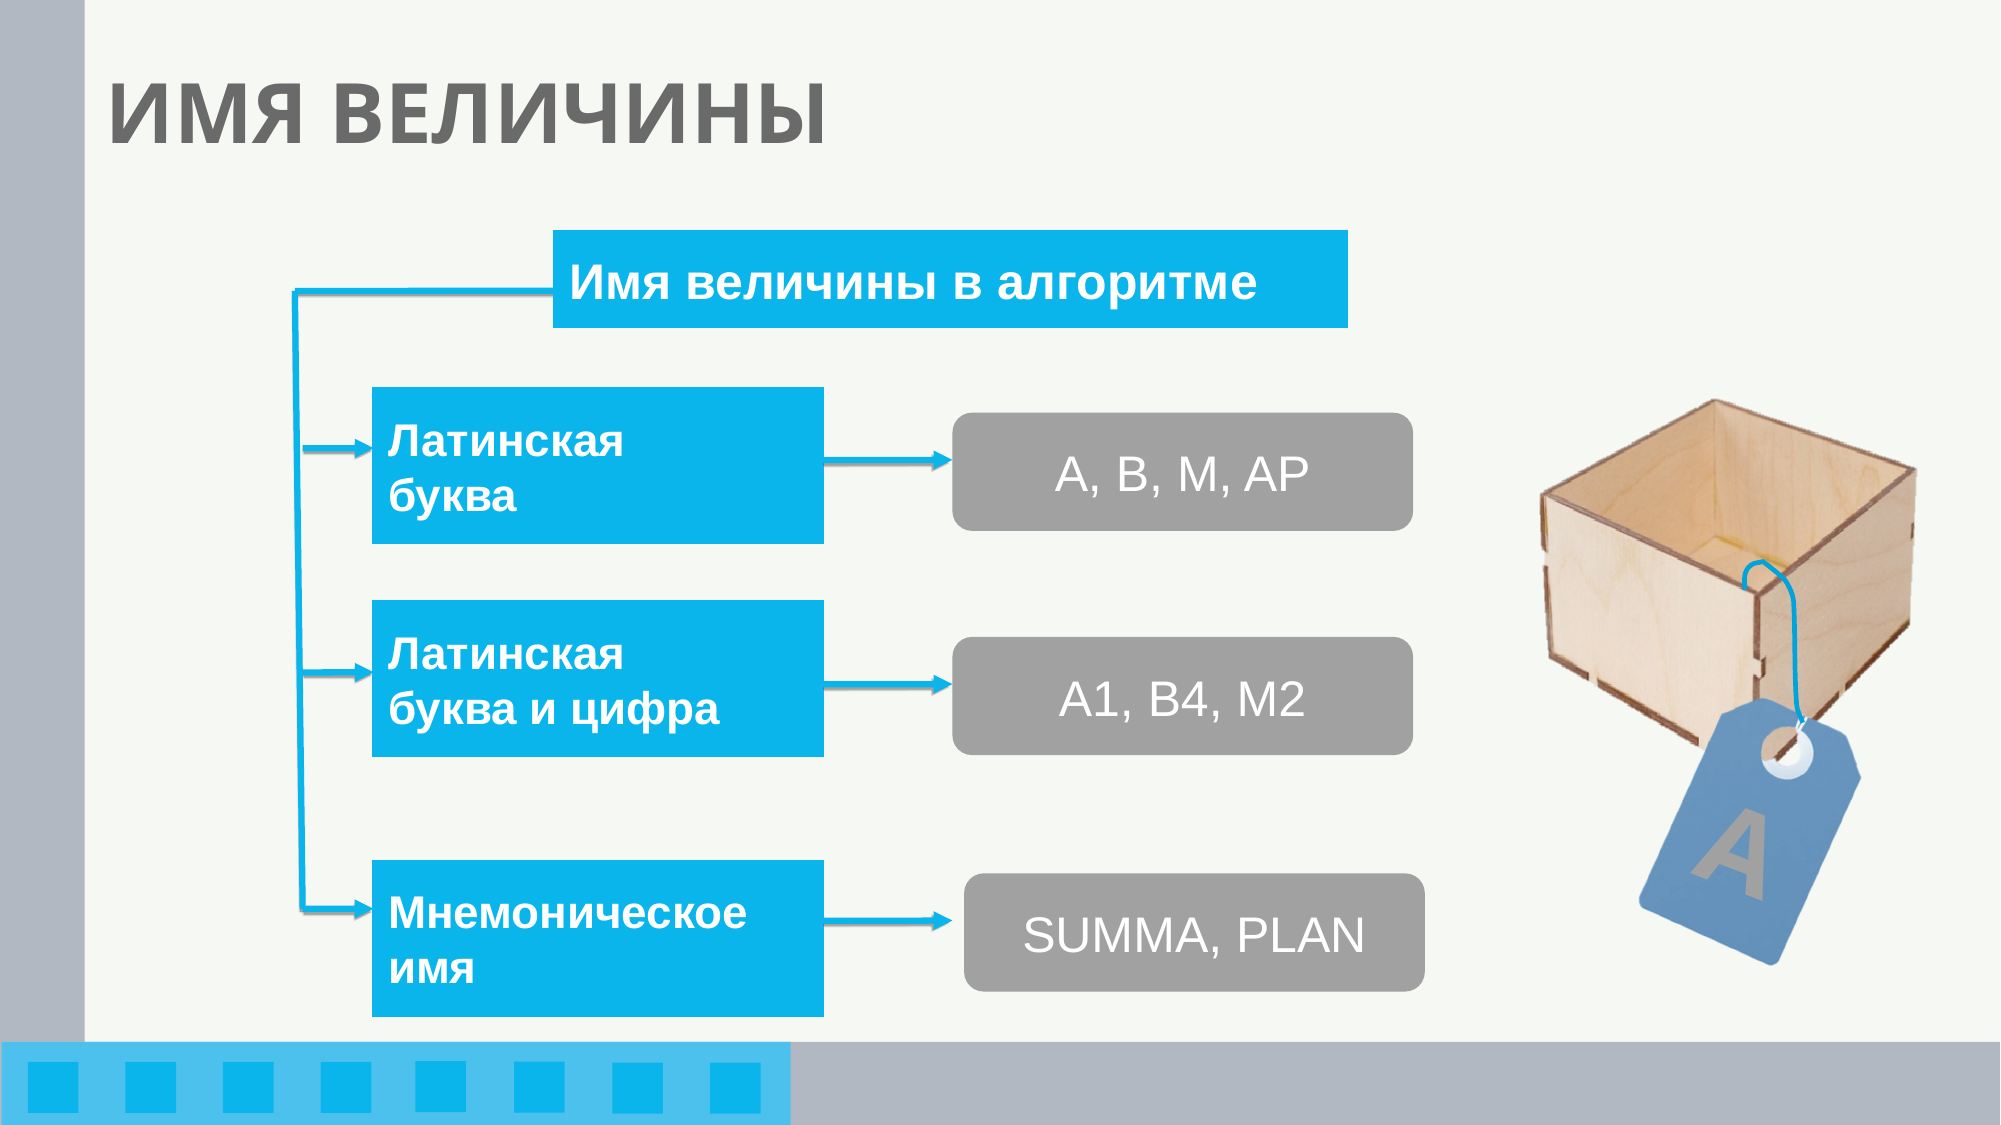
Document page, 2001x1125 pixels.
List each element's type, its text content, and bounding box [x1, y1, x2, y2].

picture [1503, 278, 2000, 1036]
text_box Мнемоническое имя [373, 861, 823, 1015]
text_box А [1665, 756, 1827, 938]
text_box SUMMA, PLAN [964, 873, 1425, 992]
title ИМЯ ВЕЛИЧИНЫ [90, 7, 1872, 225]
text_box Латинская буква [373, 388, 823, 543]
text_box Латинская буква и цифра [373, 601, 823, 756]
text_box Имя величины в алгоритме [554, 231, 1347, 327]
text_box A, B, M, AP [952, 412, 1414, 531]
text_box A1, B4, M2 [952, 636, 1414, 756]
